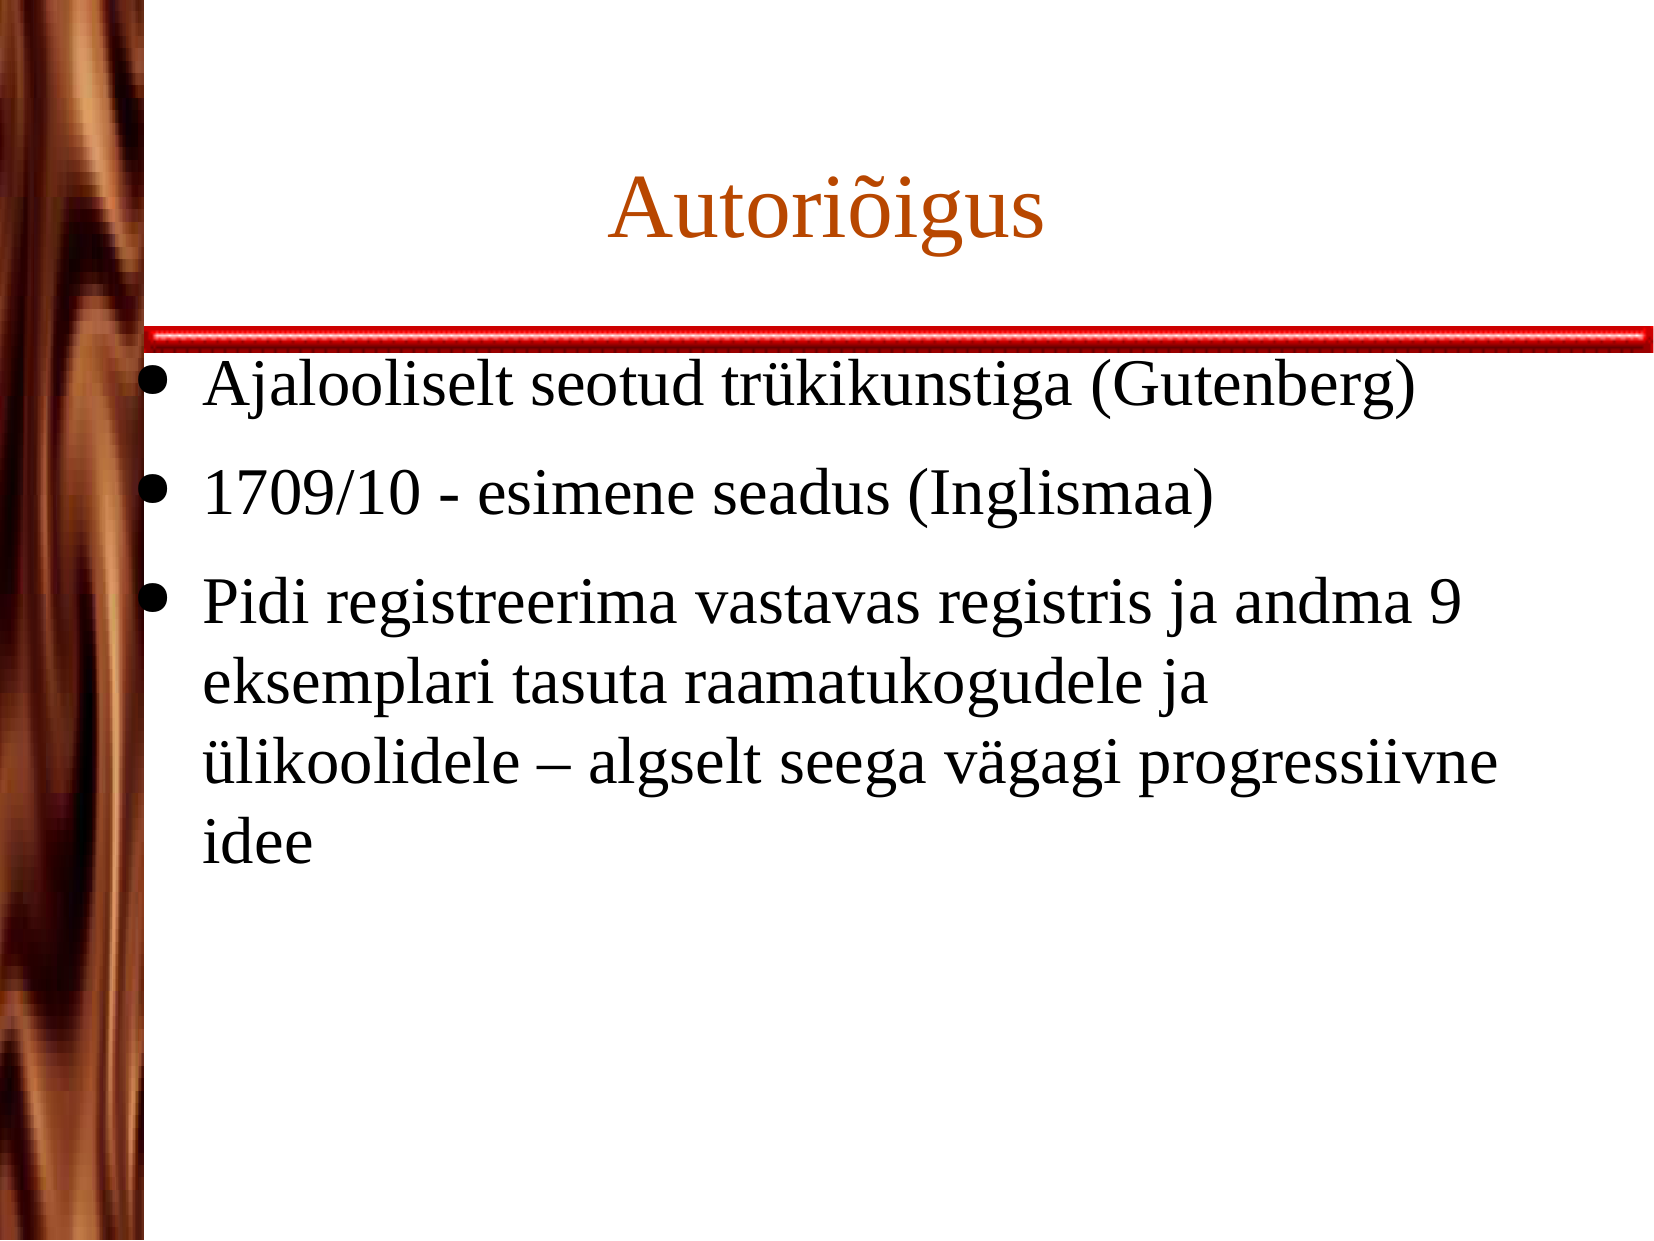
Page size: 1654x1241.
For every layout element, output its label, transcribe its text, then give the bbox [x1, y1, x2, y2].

picture [0, 0, 1654, 1240]
title Autoriõigus [121, 100, 1533, 312]
list Ajalooliselt seotud trükikunstiga (Gutenberg) 1709/10 - esimene seadus (Inglismaa) Pidi registreerima vastavas registris ja andma 9 eksemplari tasuta raamatukogudele ja ülikoolidele – algselt seega vägagi progressiivne idee [121, 344, 1533, 1126]
